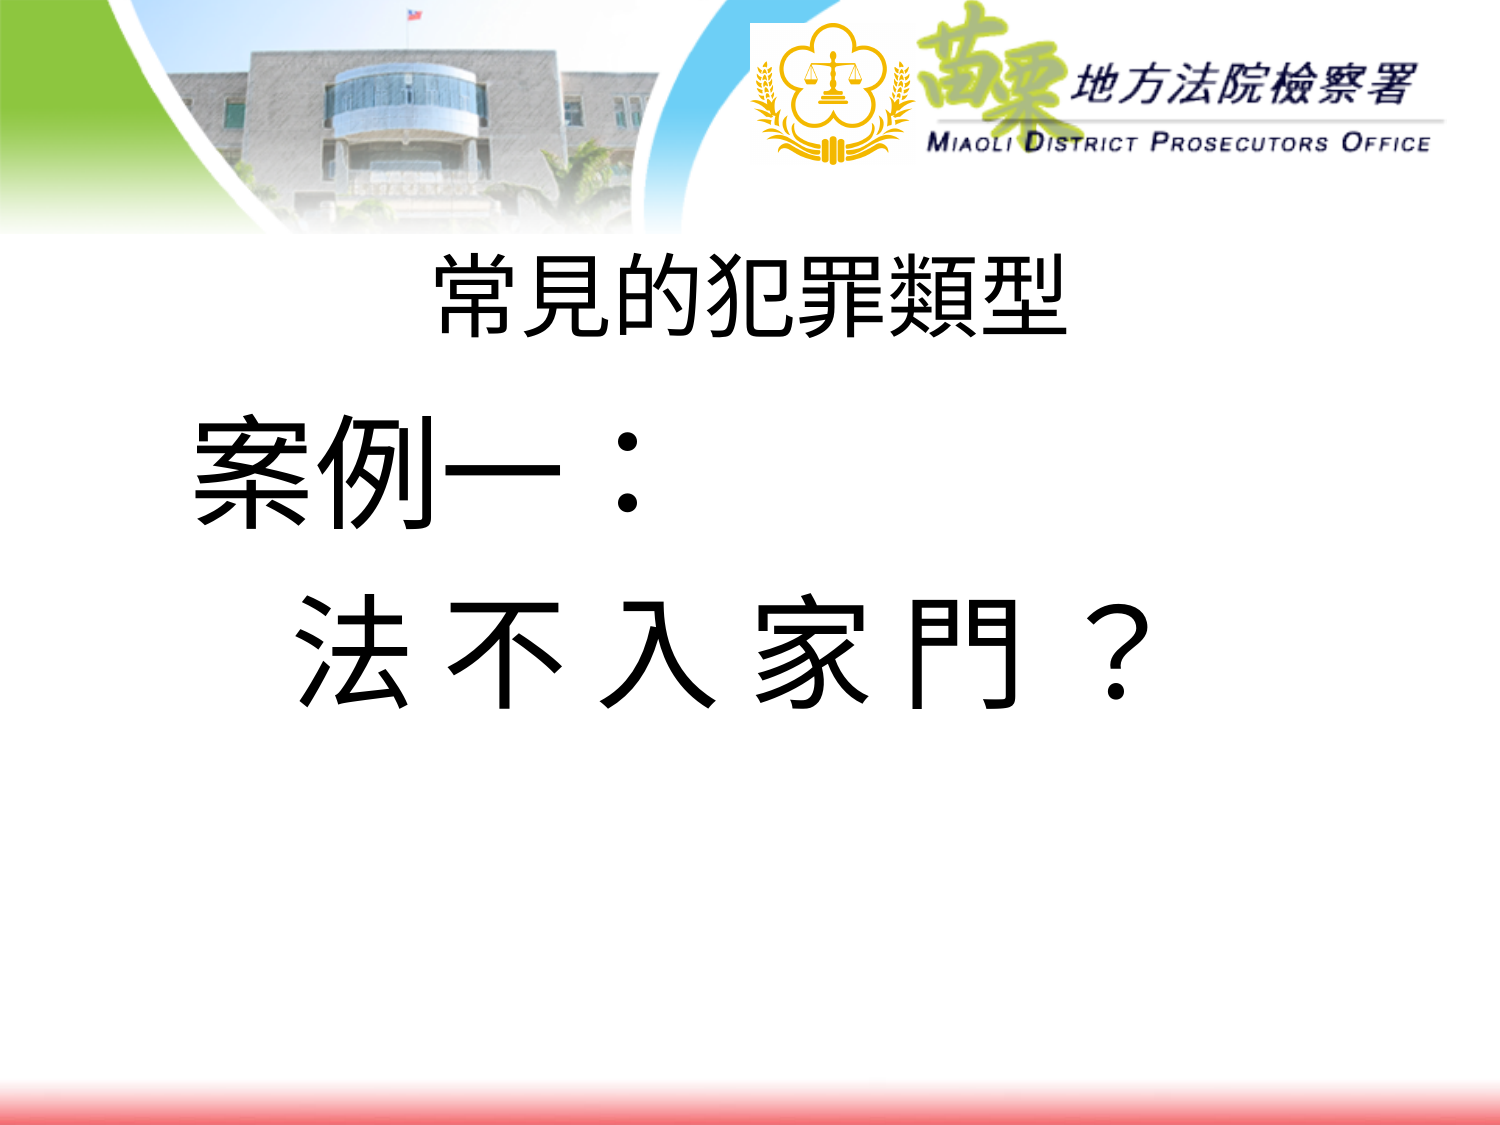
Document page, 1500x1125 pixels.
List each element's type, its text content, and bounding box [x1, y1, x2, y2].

title 常見的犯罪類型 [75, 200, 1426, 387]
list 案例一： 法 不 入 家 門 ？ [75, 387, 1426, 1038]
